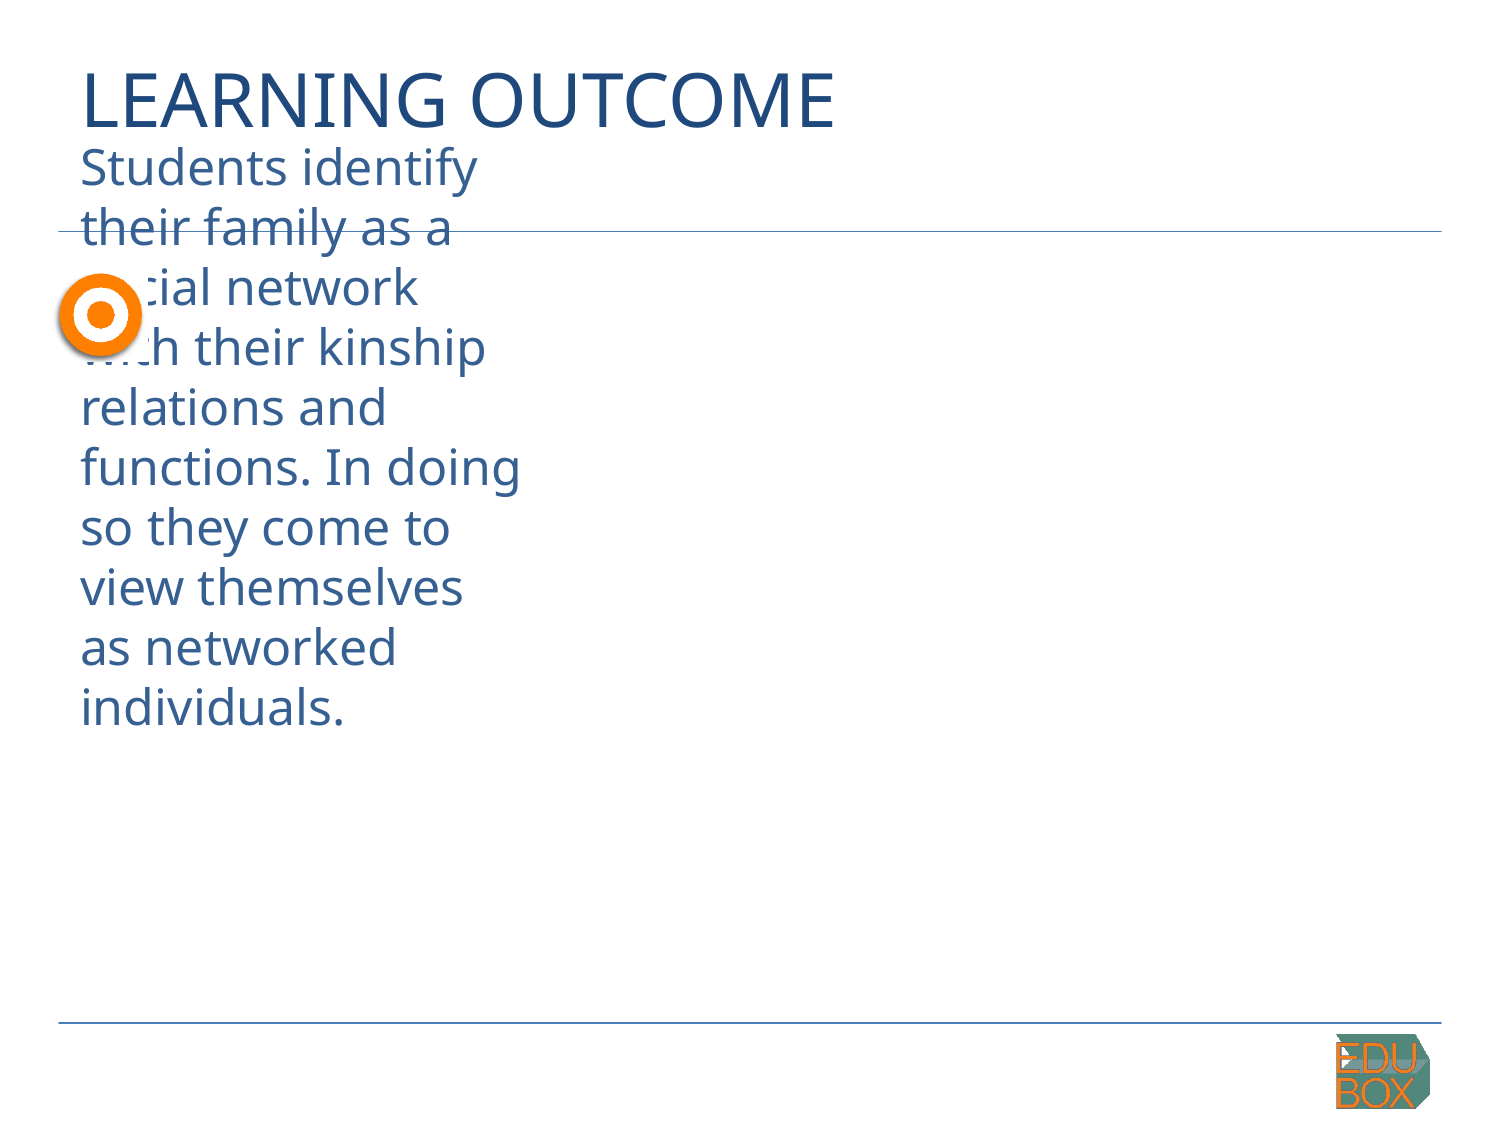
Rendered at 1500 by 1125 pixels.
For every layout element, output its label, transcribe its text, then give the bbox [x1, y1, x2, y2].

picture [1328, 1028, 1437, 1114]
picture [53, 267, 148, 362]
list Students identify their family as a social network with their kinship relations and functions. In doing so they come to view themselves as networked individuals. [171, 279, 1459, 492]
title LEARNING OUTCOME [64, 42, 1306, 153]
